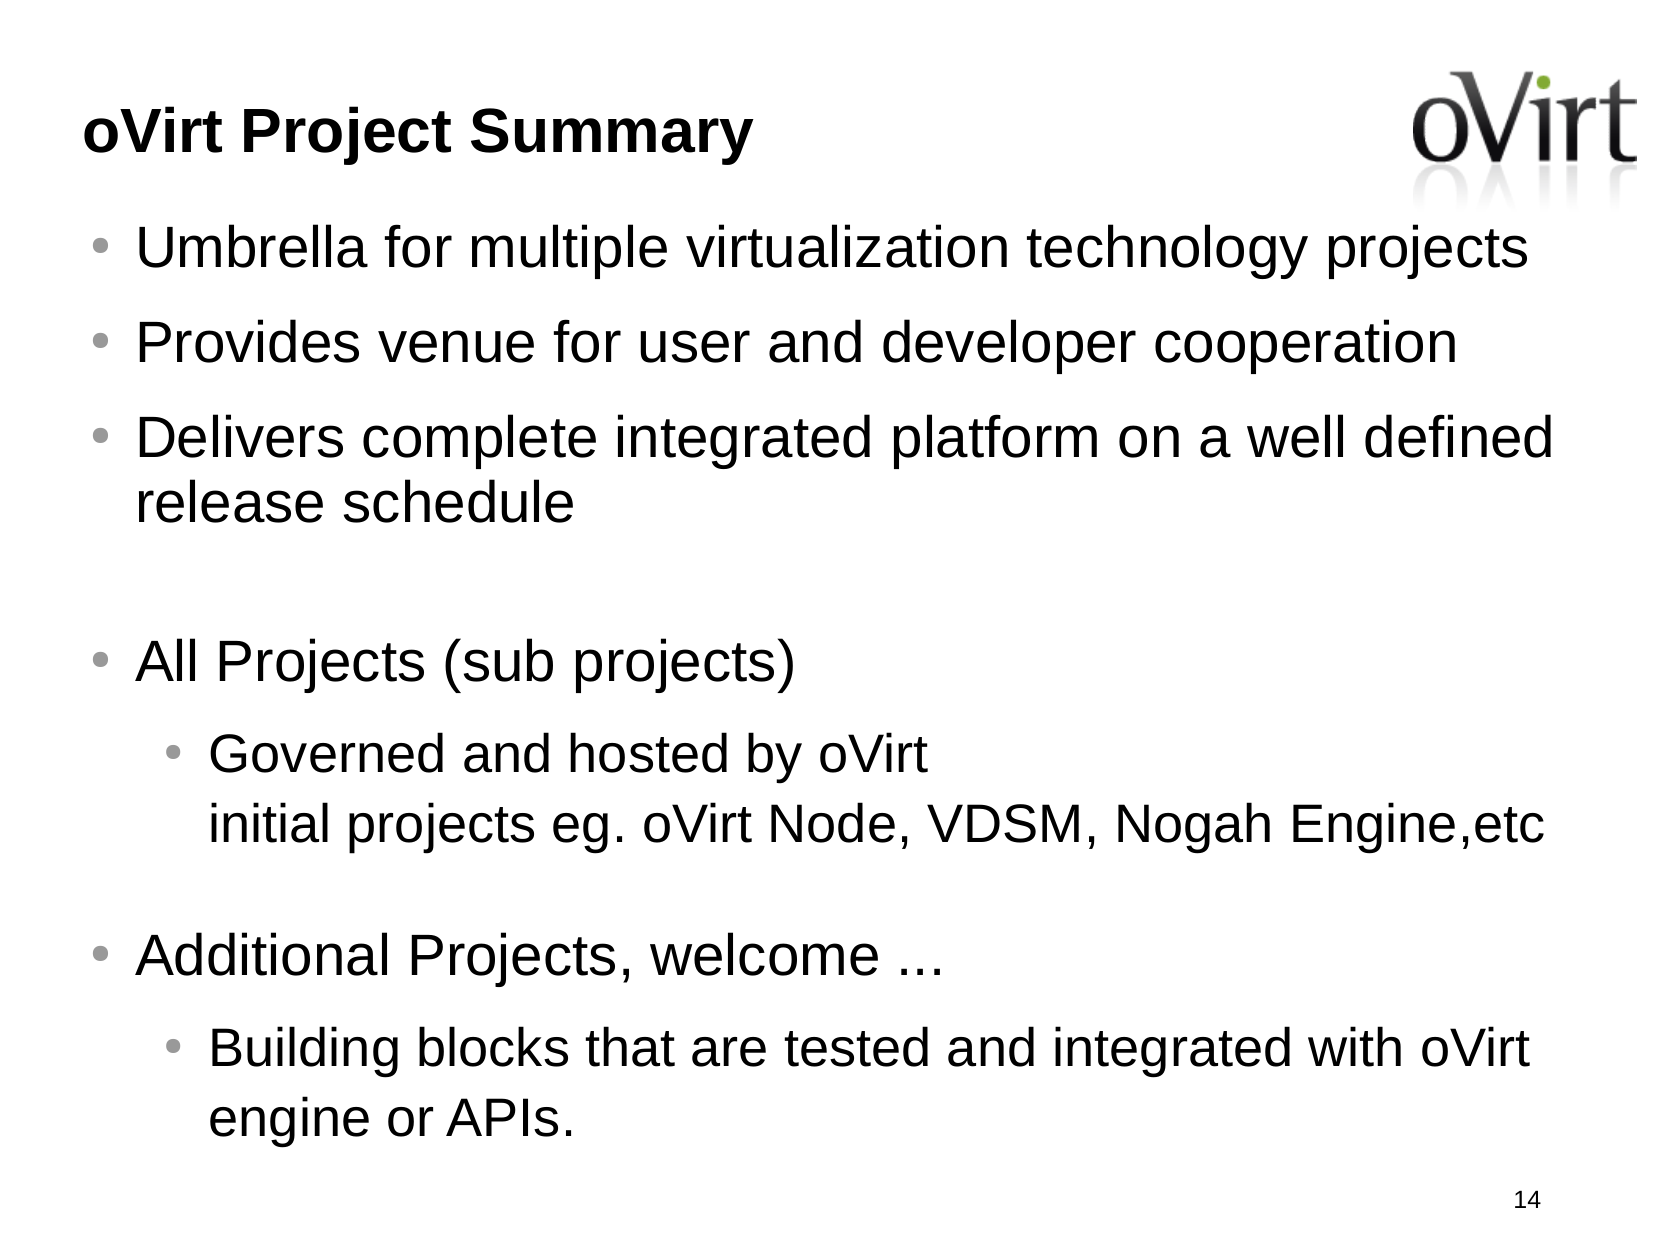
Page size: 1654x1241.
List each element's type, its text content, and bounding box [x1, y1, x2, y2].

list Umbrella for multiple virtualization technology projects Provides venue for user and developer cooperation Delivers complete integrated platform on a well defined release schedule All Projects (sub projects) Governed and hosted by oVirt initial projects eg. oVirt Node, VDSM, Nogah Engine,etc Additional Projects, welcome ... Building blocks that are tested and integrated with oVirt engine or APIs. [75, 215, 1564, 1148]
title oVirt Project Summary [82, 37, 1571, 226]
picture [1413, 63, 1637, 212]
